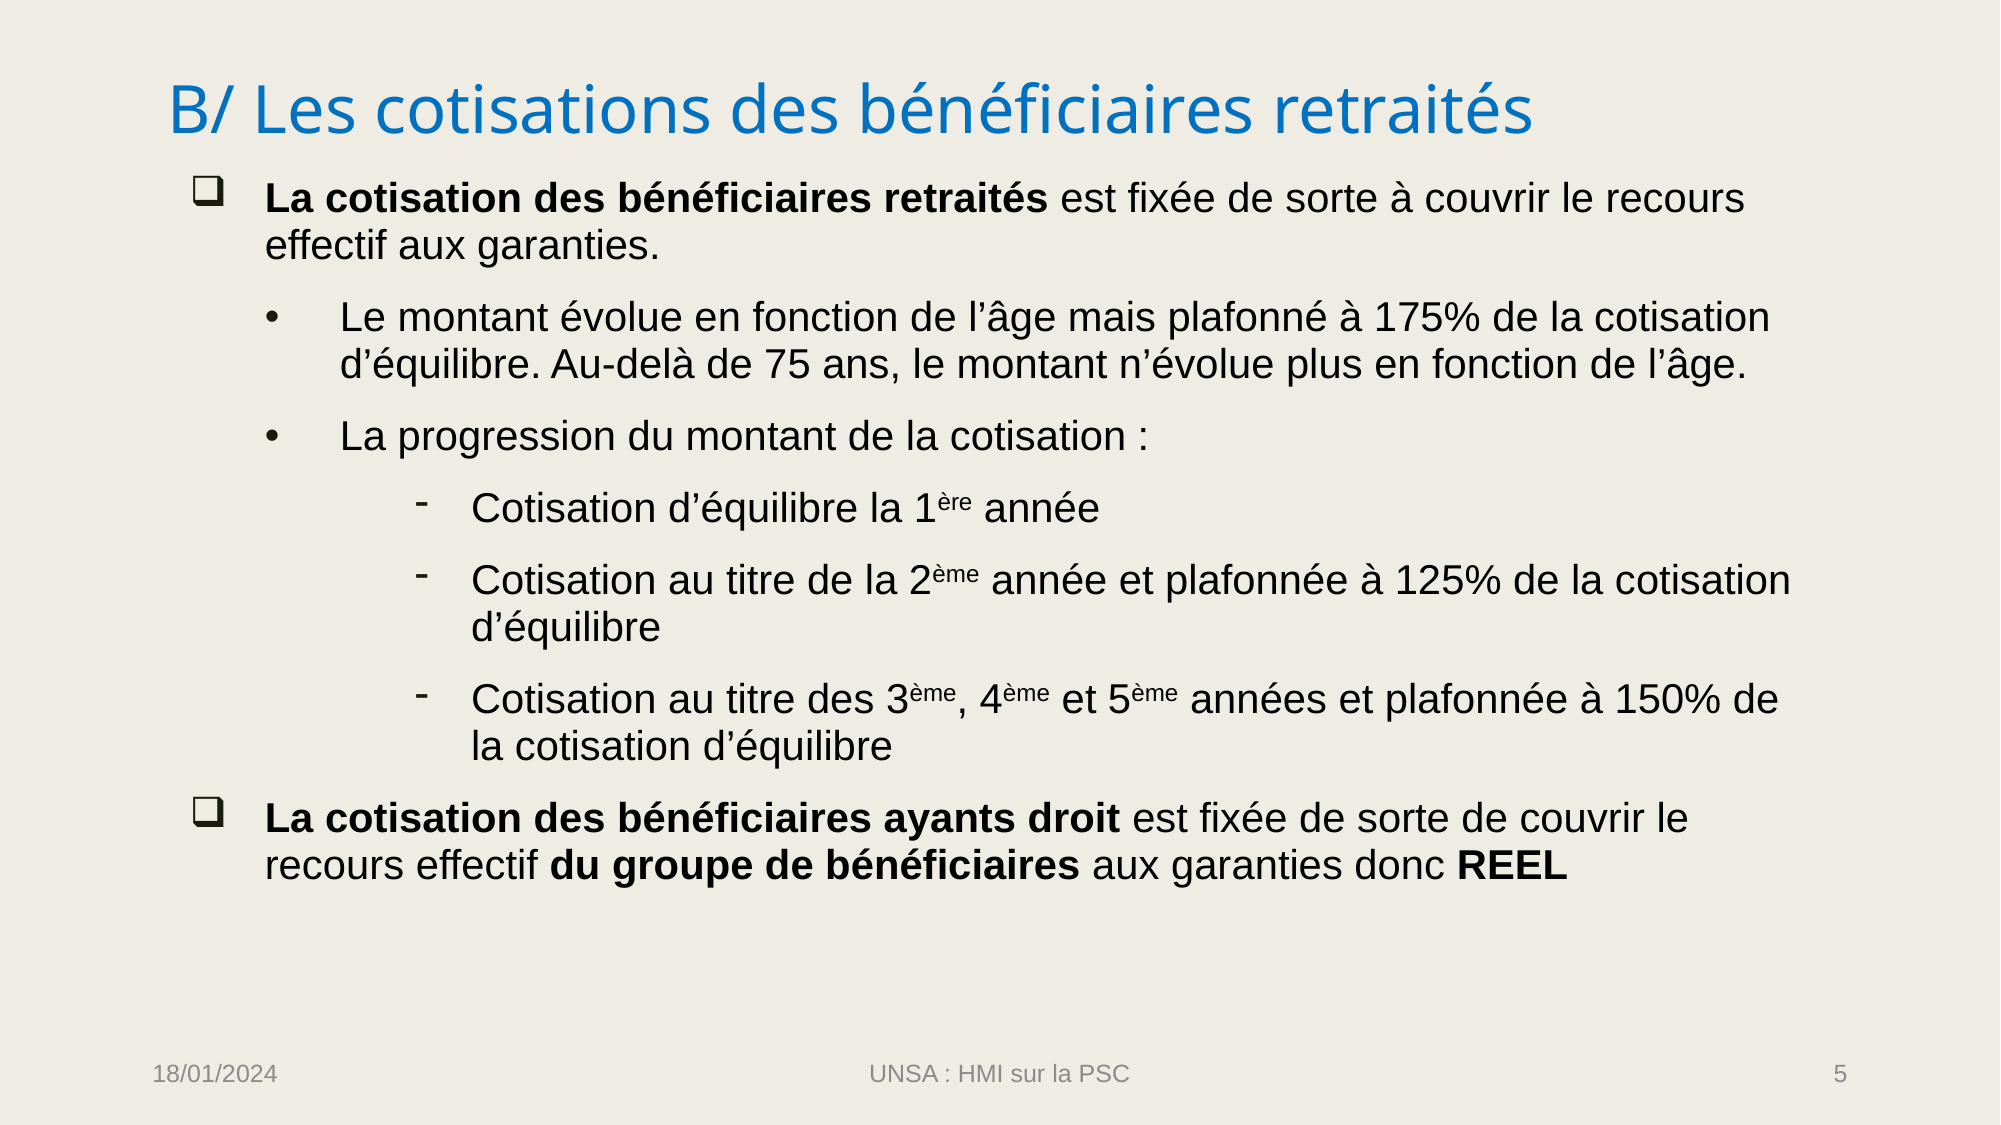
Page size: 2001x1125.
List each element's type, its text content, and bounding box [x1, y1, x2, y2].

text_box La cotisation des bénéficiaires retraités est fixée de sorte à couvrir le recours effectif aux garanties. Le montant évolue en fonction de l’âge mais plafonné à 175% de la cotisation d’équilibre. Au-delà de 75 ans, le montant n’évolue plus en fonction de l’âge. La progression du montant de la cotisation : Cotisation d’équilibre la 1ère année Cotisation au titre de la 2ème année et plafonnée à 125% de la cotisation d’équilibre Cotisation au titre des 3ème, 4ème et 5ème années et plafonnée à 150% de la cotisation d’équilibre La cotisation des bénéficiaires ayants droit est fixée de sorte de couvrir le recours effectif du groupe de bénéficiaires aux garanties donc REEL [174, 167, 1828, 1024]
footer UNSA : HMI sur la PSC [662, 1042, 1338, 1103]
slide_number 18/01/2024 [137, 1042, 588, 1103]
slide_number <numéro> [1412, 1042, 1863, 1103]
text_box B/ Les cotisations des bénéficiaires retraités [152, 69, 1728, 188]
